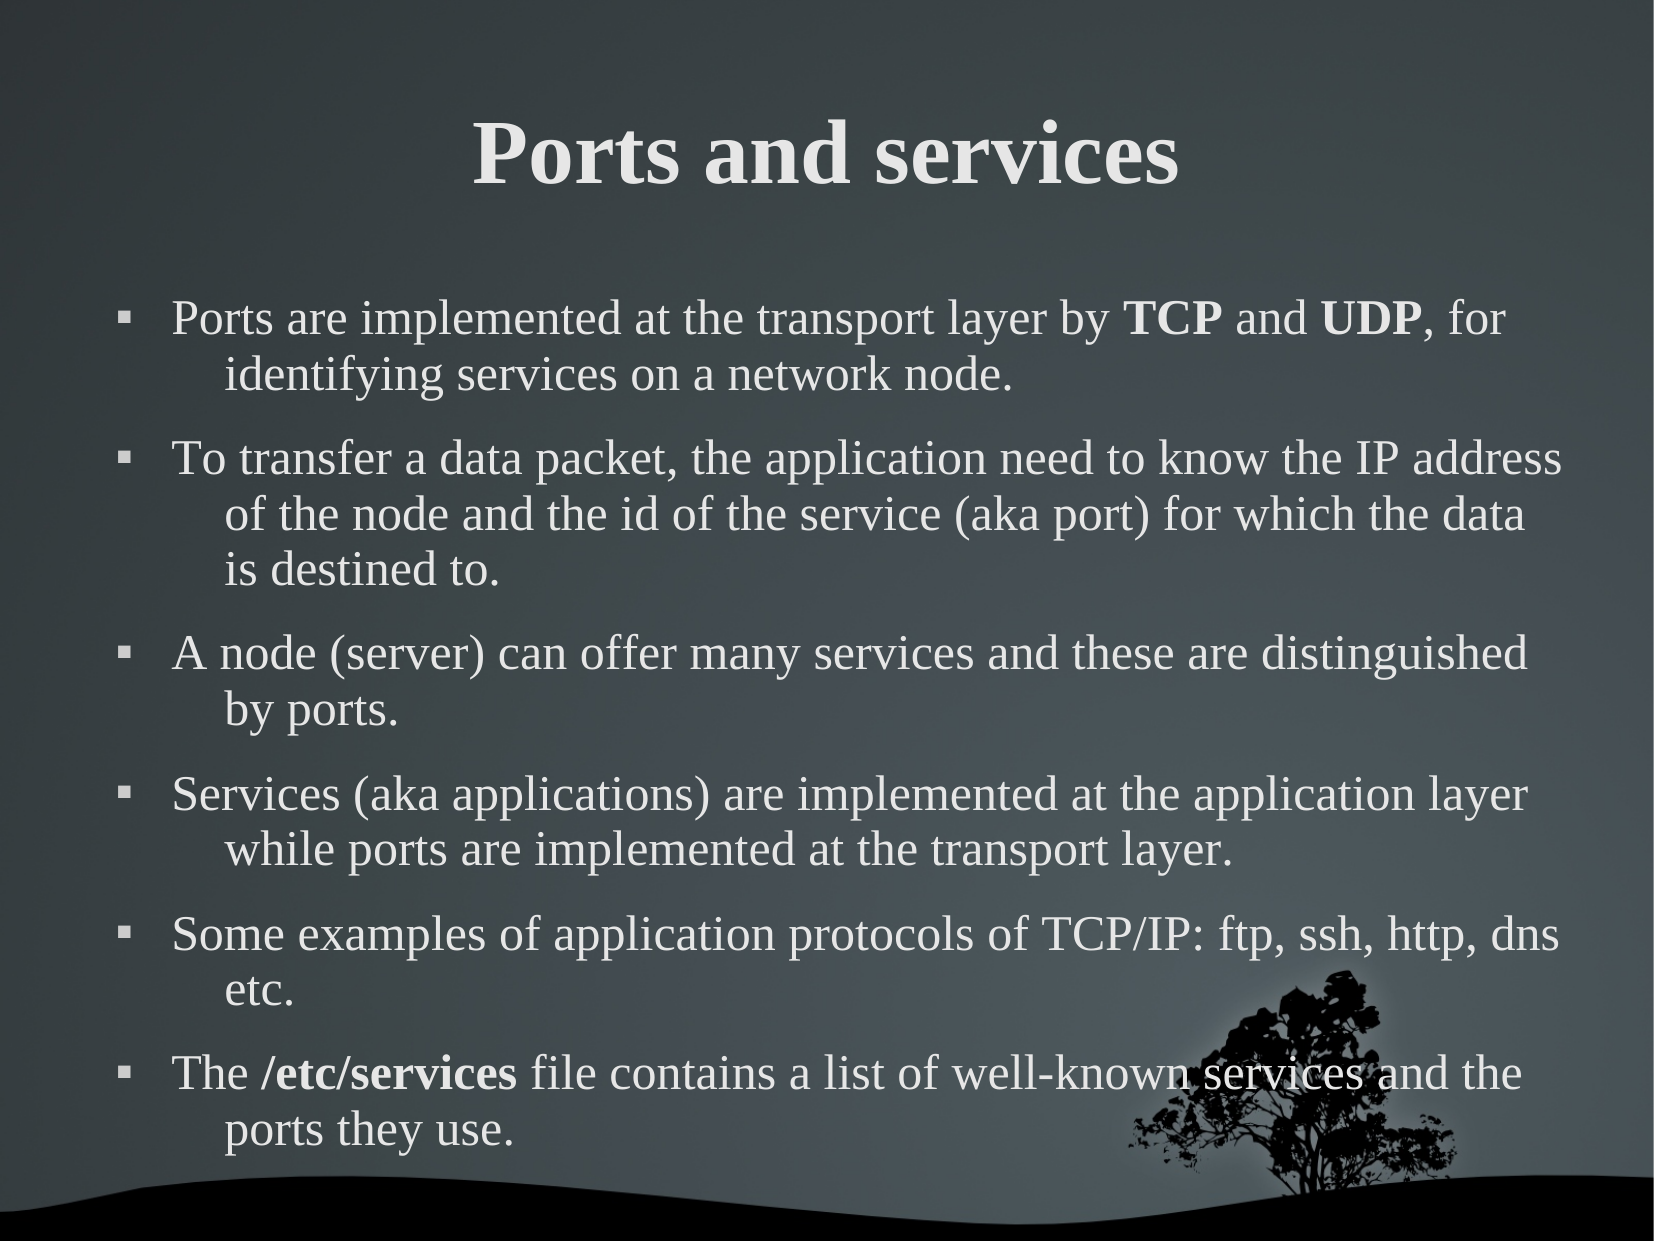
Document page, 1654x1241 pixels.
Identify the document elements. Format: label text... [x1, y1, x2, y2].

list Ports are implemented at the transport layer by TCP and UDP, for identifying services on a network node. To transfer a data packet, the application need to know the IP address of the node and the id of the service (aka port) for which the data is destined to. A node (server) can offer many services and these are distinguished by ports. Services (aka applications) are implemented at the application layer while ports are implemented at the transport layer. Some examples of application protocols of TCP/IP: ftp, ssh, http, dns etc. The /etc/services file contains a list of well-known services and the ports they use. [82, 290, 1571, 1234]
title Ports and services [82, 49, 1571, 257]
picture [0, 0, 1654, 1241]
